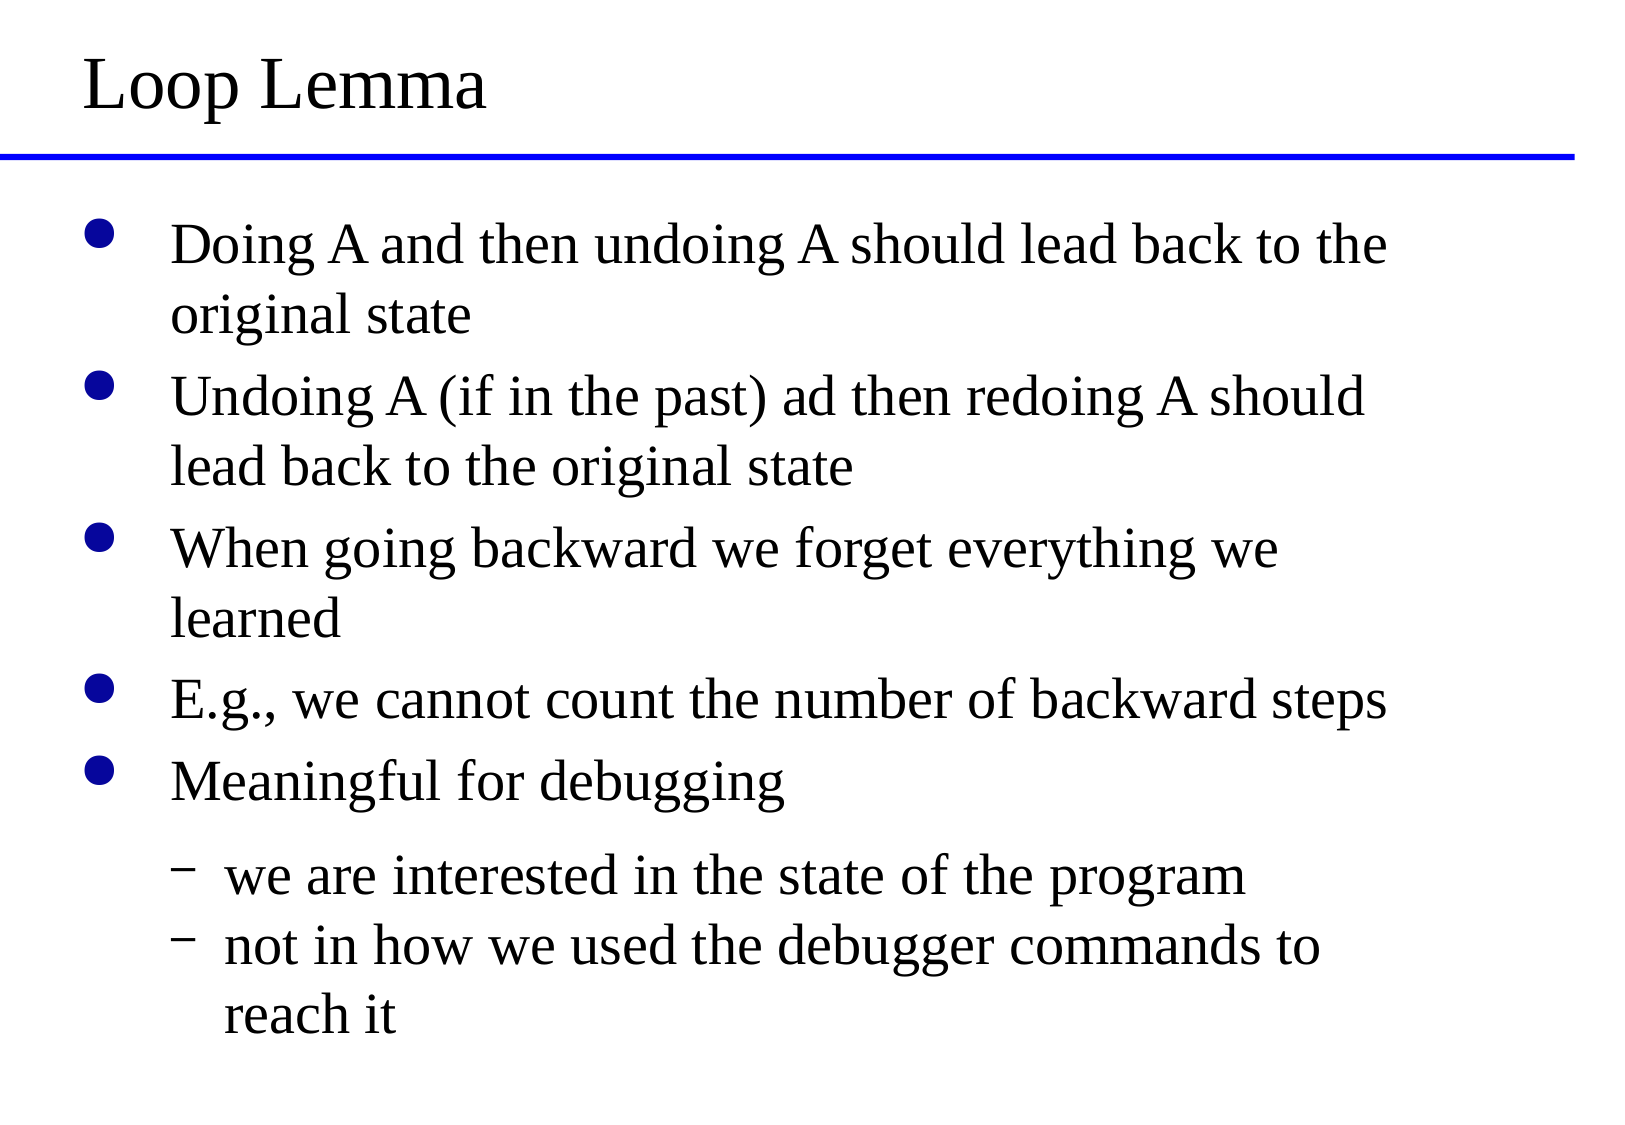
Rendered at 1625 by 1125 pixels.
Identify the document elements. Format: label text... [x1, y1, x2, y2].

list Doing A and then undoing A should lead back to the original state Undoing A (if in the past) ad then redoing A should lead back to the original state When going backward we forget everything we learned E.g., we cannot count the number of backward steps Meaningful for debugging we are interested in the state of the program not in how we used the debugger commands to reach it [67, 198, 1478, 1061]
title Loop Lemma [67, 27, 1544, 131]
